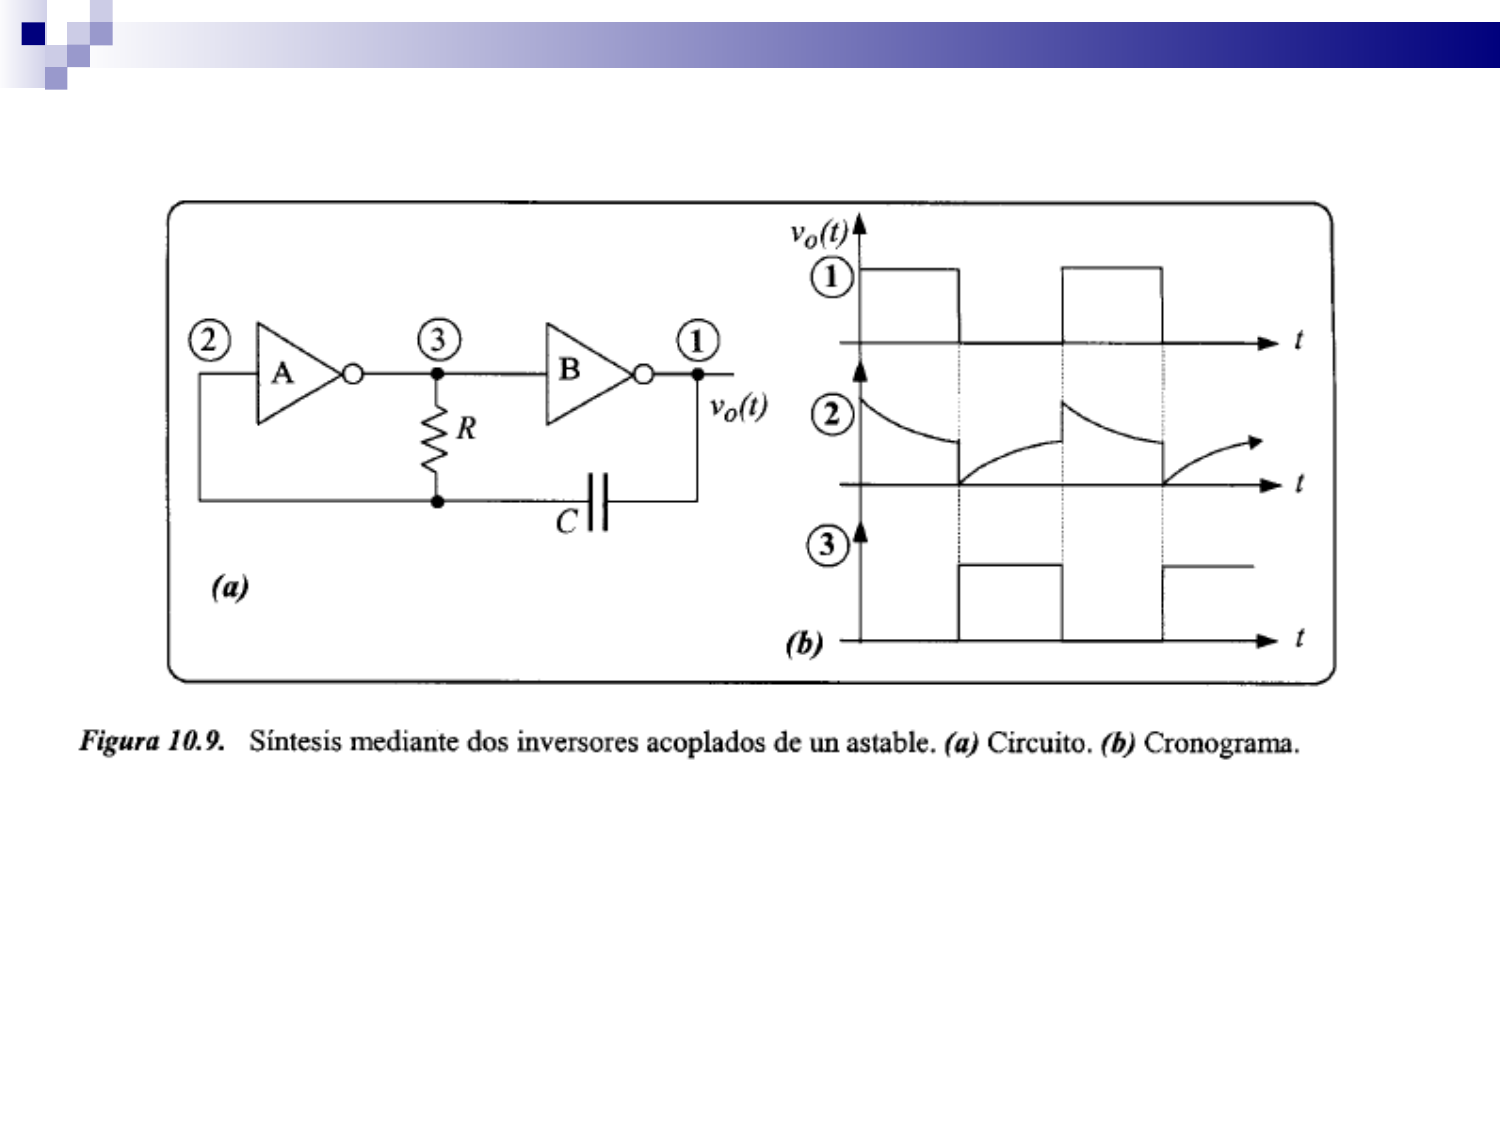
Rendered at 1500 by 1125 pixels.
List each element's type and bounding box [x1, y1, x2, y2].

picture [64, 184, 1369, 788]
